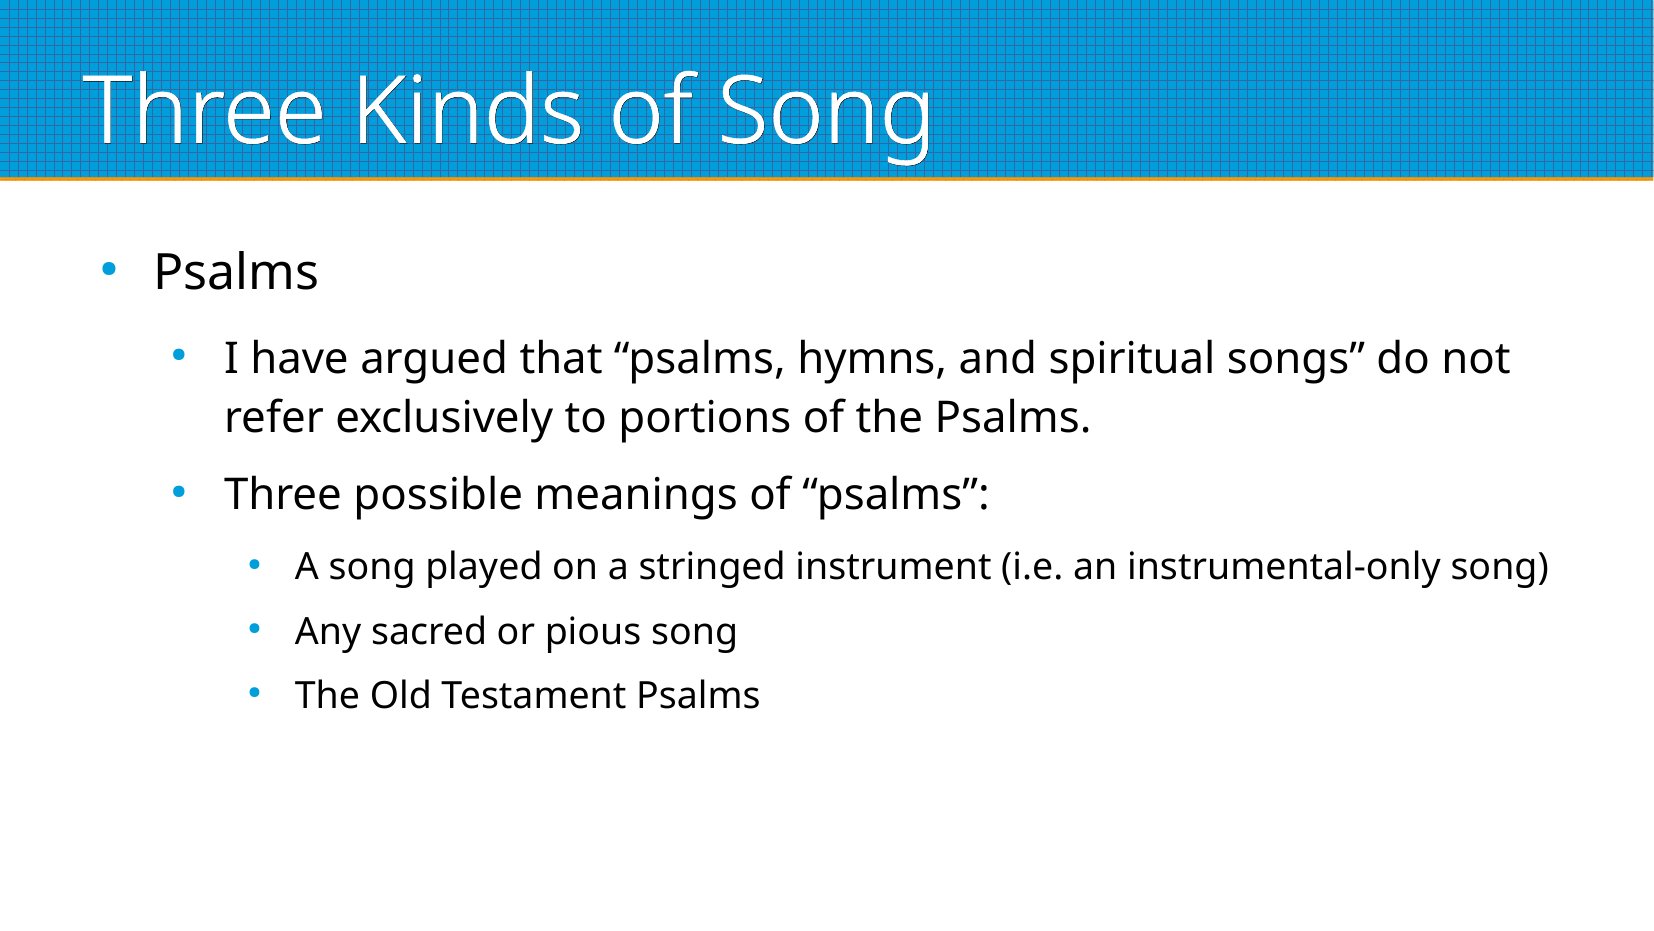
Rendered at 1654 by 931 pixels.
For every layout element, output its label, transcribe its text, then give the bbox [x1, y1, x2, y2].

title Three Kinds of Song [82, 14, 1571, 171]
list Psalms I have argued that “psalms, hymns, and spiritual songs” do not refer exclusively to portions of the Psalms. Three possible meanings of “psalms”: A song played on a stringed instrument (i.e. an instrumental-only song) Any sacred or pious song The Old Testament Psalms [82, 236, 1613, 863]
